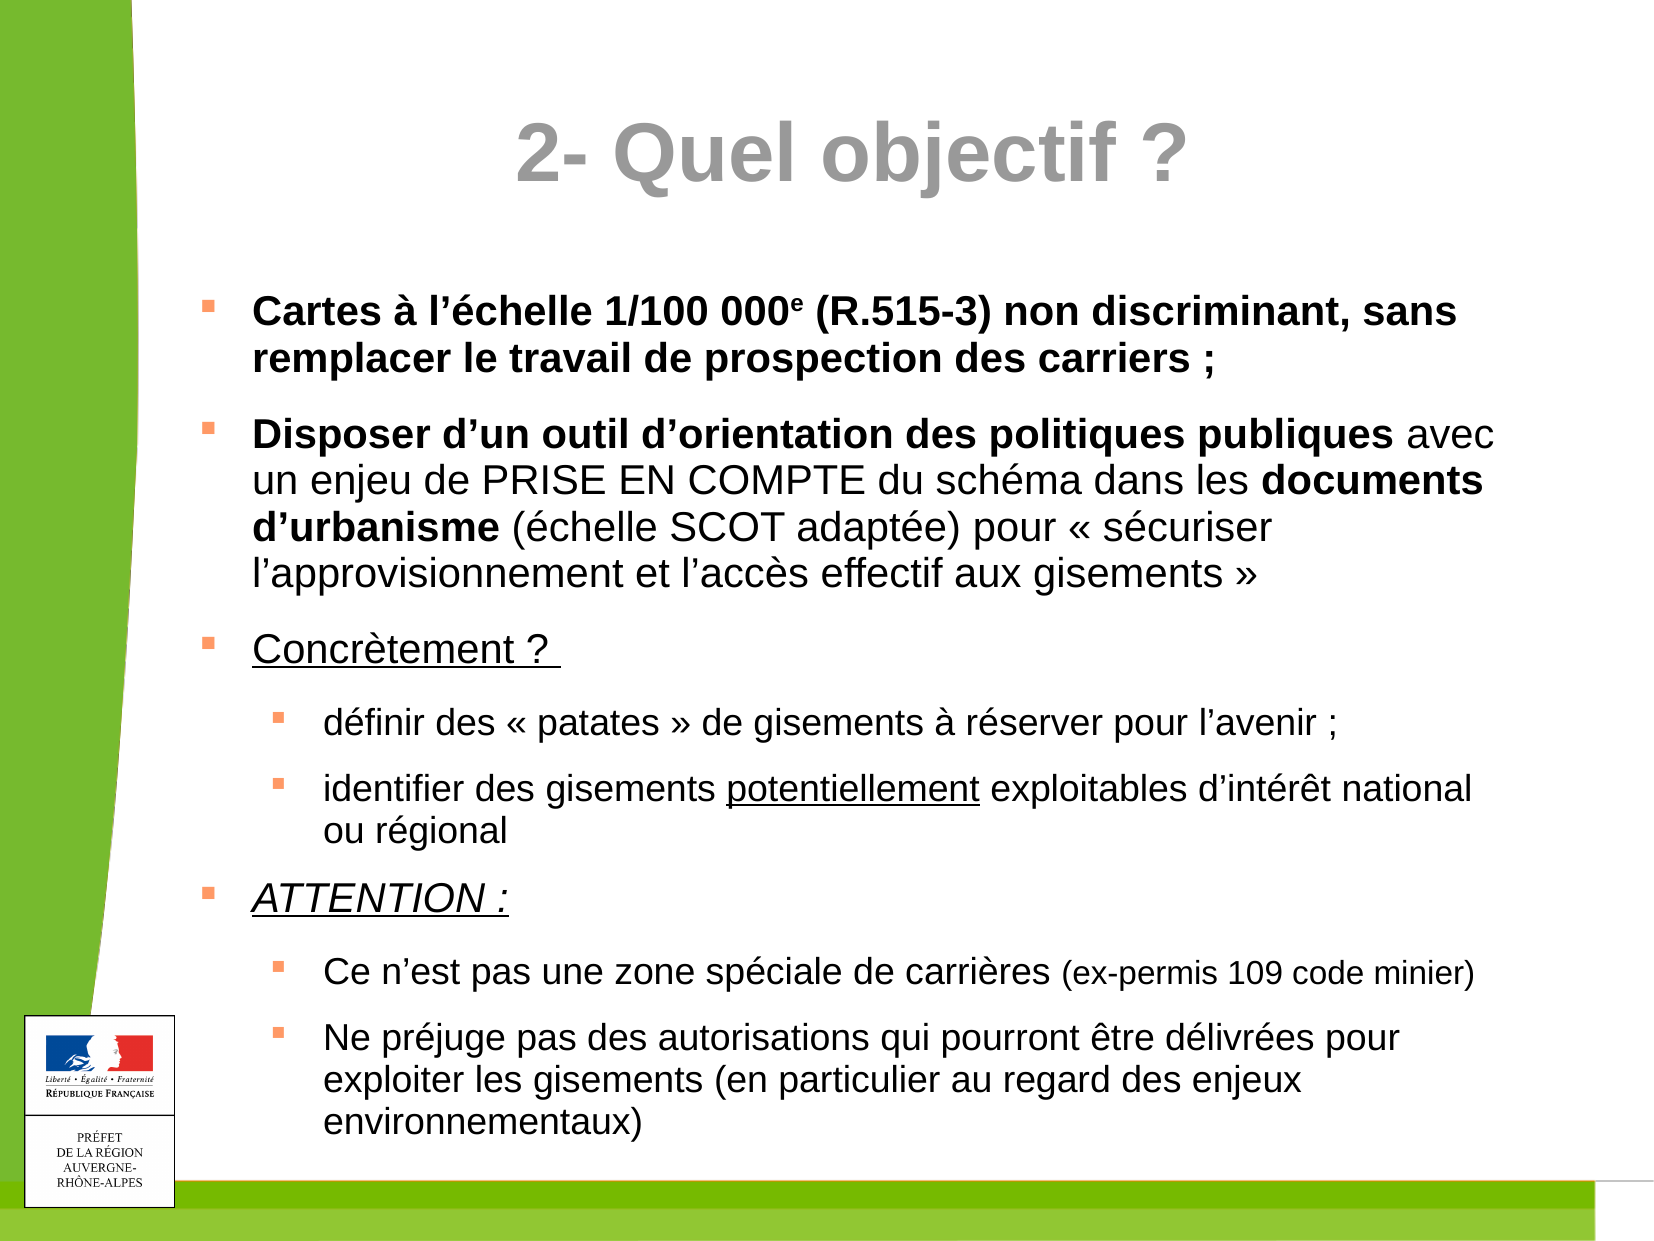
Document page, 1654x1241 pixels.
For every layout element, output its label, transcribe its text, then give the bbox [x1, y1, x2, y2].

title 2- Quel objectif ? [136, 56, 1571, 250]
list Cartes à l’échelle 1/100 000e (R.515-3) non discriminant, sans remplacer le travail de prospection des carriers ; Disposer d’un outil d’orientation des politiques publiques avec un enjeu de PRISE EN COMPTE du schéma dans les documents d’urbanisme (échelle SCOT adaptée) pour « sécuriser l’approvisionnement et l’accès effectif aux gisements » Concrètement ? définir des « patates » de gisements à réserver pour l’avenir ; identifier des gisements potentiellement exploitables d’intérêt national ou régional ATTENTION : Ce n’est pas une zone spéciale de carrières (ex-permis 109 code minier) Ne préjuge pas des autorisations qui pourront être délivrées pour exploiter les gisements (en particulier au regard des enjeux environnementaux) [181, 288, 1511, 1210]
picture [0, 0, 1654, 1241]
